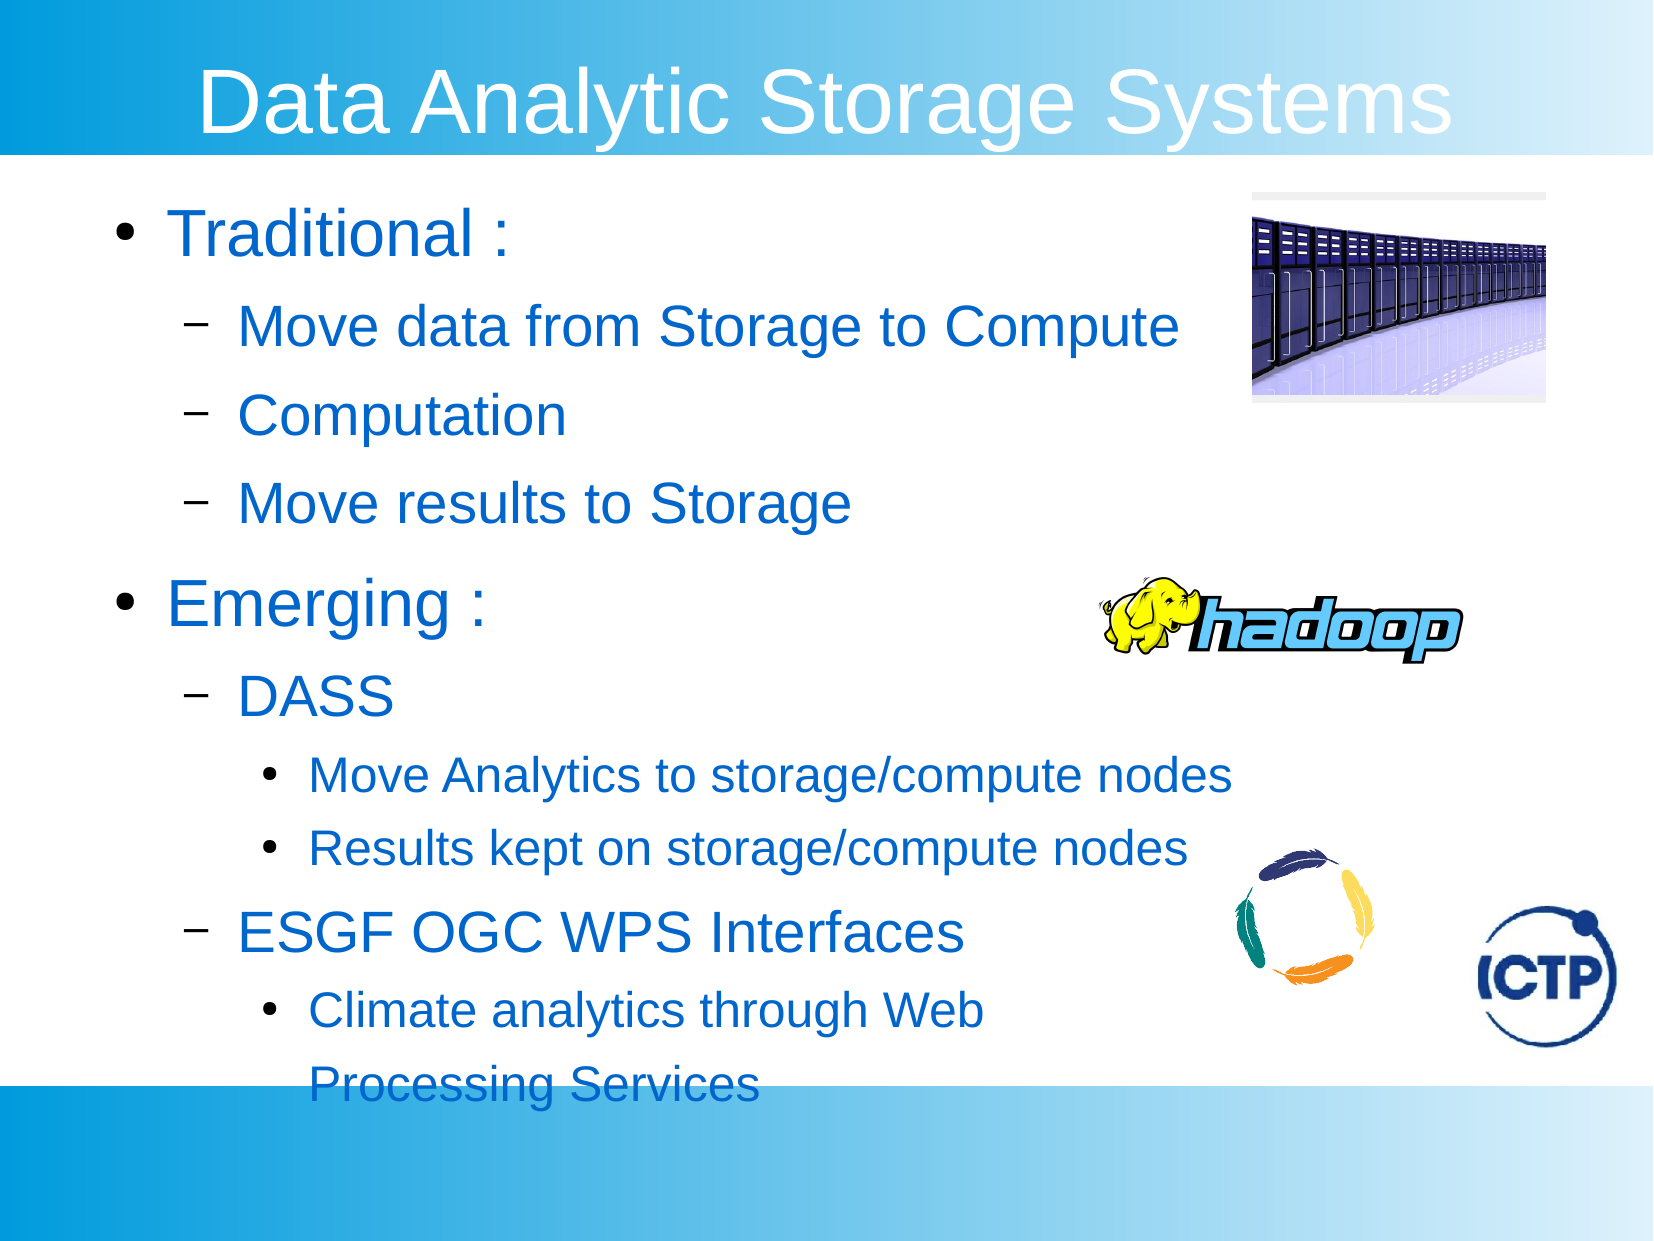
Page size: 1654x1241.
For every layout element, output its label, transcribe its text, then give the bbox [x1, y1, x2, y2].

picture [1235, 848, 1375, 986]
picture [1252, 192, 1546, 403]
list Traditional : Move data from Storage to Compute Computation Move results to Storage Emerging : DASS Move Analytics to storage/compute nodes Results kept on storage/compute nodes ESGF OGC WPS Interfaces Climate analytics through Web Processing Services [95, 195, 1584, 915]
title Data Analytic Storage Systems [82, 49, 1571, 155]
picture [1093, 571, 1469, 669]
picture [1470, 899, 1626, 1065]
